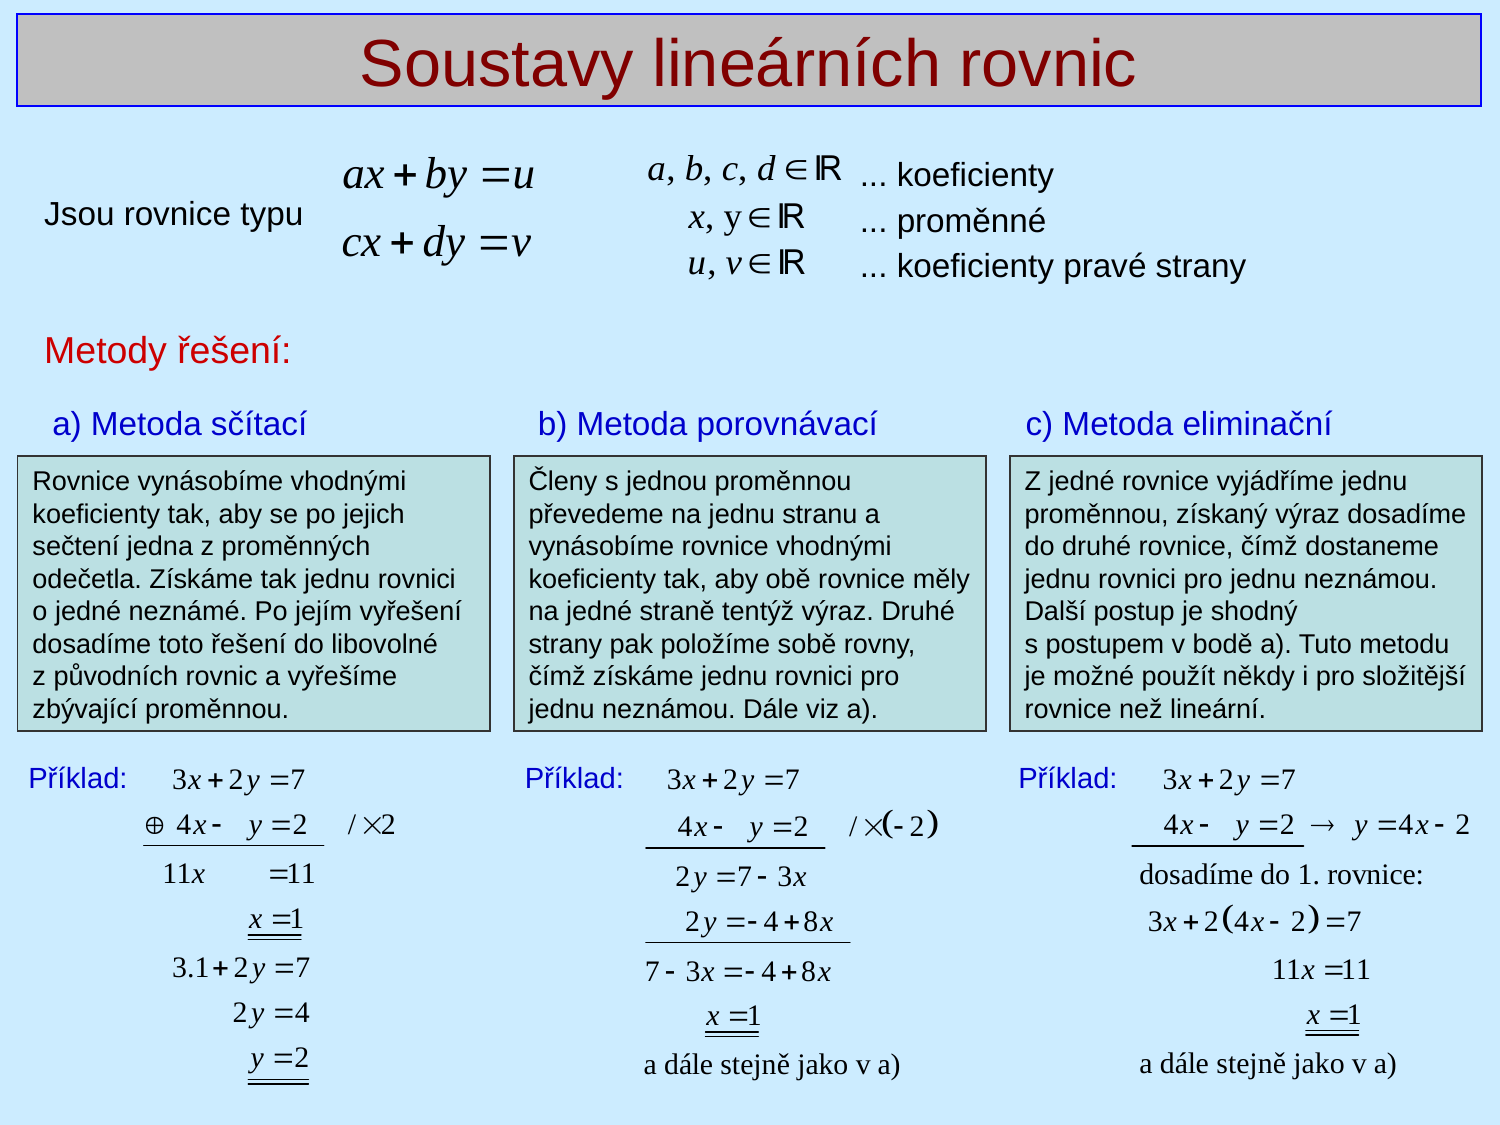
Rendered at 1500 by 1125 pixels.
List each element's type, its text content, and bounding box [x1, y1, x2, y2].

text_box Jsou rovnice typu [29, 184, 361, 319]
picture [631, 762, 942, 1088]
text_box Členy s jednou proměnnou převedeme na jednu stranu a vynásobíme rovnice vhodnými koeficienty tak, aby obě rovnice měly na jedné straně tentýž výraz. Druhé strany pak položíme sobě rovny, čímž získáme jednu rovnici pro jednu neznámou. Dále viz a). [513, 456, 987, 731]
picture [1127, 762, 1475, 1086]
text_box a) Metoda sčítací b) Metoda porovnávací c) Metoda eliminační [37, 395, 1463, 450]
text_box Příklad: [1003, 751, 1245, 802]
text_box Z jedné rovnice vyjádříme jednu proměnnou, získaný výraz dosadíme do druhé rovnice, čímž dostaneme jednu rovnici pro jednu neznámou. Další postup je shodný s postupem v bodě a). Tuto metodu je možné použít někdy i pro složitější rovnice než lineární. [1009, 456, 1483, 731]
text_box Příklad: [13, 751, 255, 802]
text_box Příklad: [509, 751, 752, 802]
text_box Metody řešení: [29, 319, 420, 379]
picture [335, 147, 546, 276]
text_box Rovnice vynásobíme vhodnými koeficienty tak, aby se po jejich sečtení jedna z proměnných odečetla. Získáme tak jednu rovnici o jedné neznámé. Po jejím vyřešení dosadíme toto řešení do libovolné z původních rovnic a vyřešíme zbývající proměnnou. [17, 456, 491, 731]
picture [641, 147, 848, 290]
text_box ... koeficienty ... proměnné ... koeficienty pravé strany [844, 137, 1273, 293]
picture [129, 762, 400, 1090]
title Soustavy lineárních rovnic [16, 14, 1482, 106]
